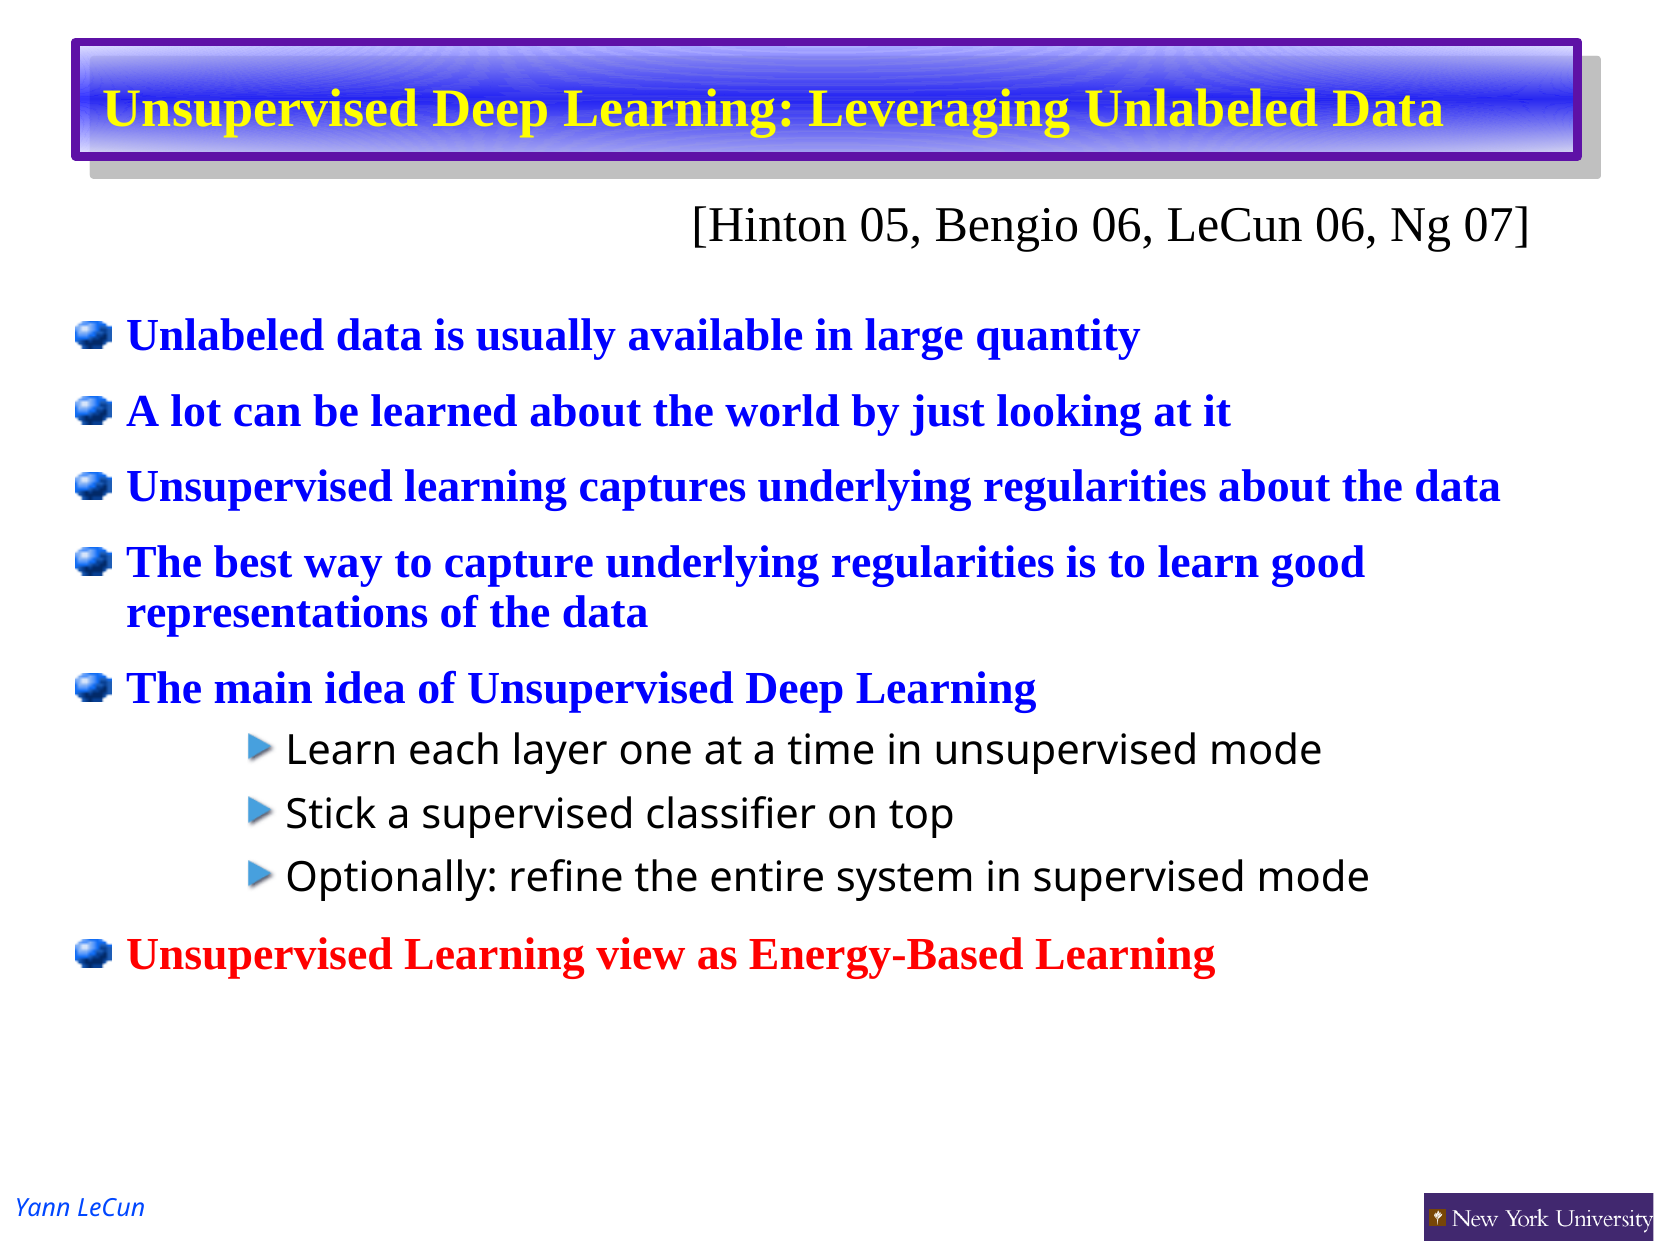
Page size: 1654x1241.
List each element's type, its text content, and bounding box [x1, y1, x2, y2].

list Unlabeled data is usually available in large quantity A lot can be learned about the world by just looking at it Unsupervised learning captures underlying regularities about the data The best way to capture underlying regularities is to learn good representations of the data The main idea of Unsupervised Deep Learning Learn each layer one at a time in unsupervised mode Stick a supervised classifier on top Optionally: refine the entire system in supervised mode Unsupervised Learning view as Energy-Based Learning [75, 309, 1561, 1126]
picture [1424, 1193, 1654, 1241]
text_box [Hinton 05, Bengio 06, LeCun 06, Ng 07] [691, 196, 1531, 258]
title Unsupervised Deep Learning: Leveraging Unlabeled Data [75, 41, 1578, 157]
